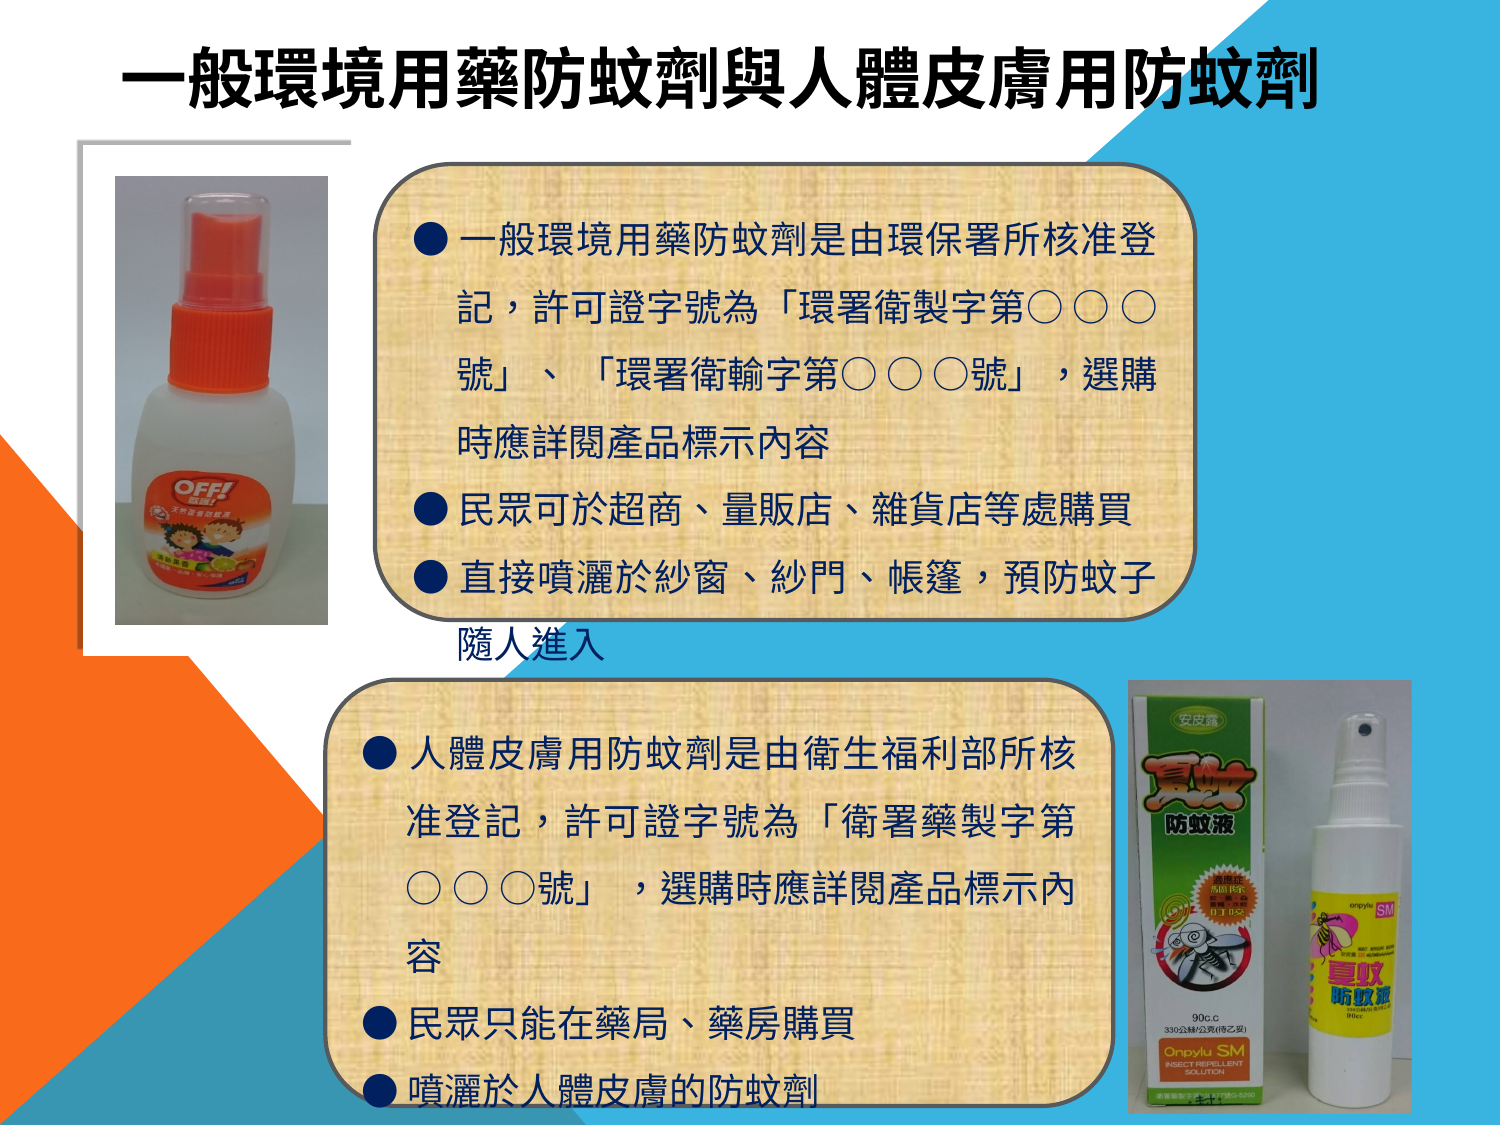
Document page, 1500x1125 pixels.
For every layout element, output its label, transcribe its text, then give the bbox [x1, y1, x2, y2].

picture [1128, 680, 1412, 1114]
text_box ●人體皮膚用防蚊劑是由衛生福利部所核准登記，許可證字號為「衛署藥製字第○ ○ ○號」 ，選購時應詳閱產品標示內容 ●民眾只能在藥局、藥房購買 ●噴灑於人體皮膚的防蚊劑 [325, 679, 1114, 1106]
text_box ●一般環境用藥防蚊劑是由環保署所核准登記，許可證字號為「環署衛製字第○ ○ ○號」、 「環署衛輸字第○ ○ ○號」，選購時應詳閱產品標示內容 ●民眾可於超商、量販店、雜貨店等處購買 ●直接噴灑於紗窗、紗門、帳篷，預防蚊子隨人進入 [374, 164, 1196, 621]
text_box 一般環境用藥防蚊劑與人體皮膚用防蚊劑 [105, 29, 1442, 126]
picture [114, 175, 329, 625]
